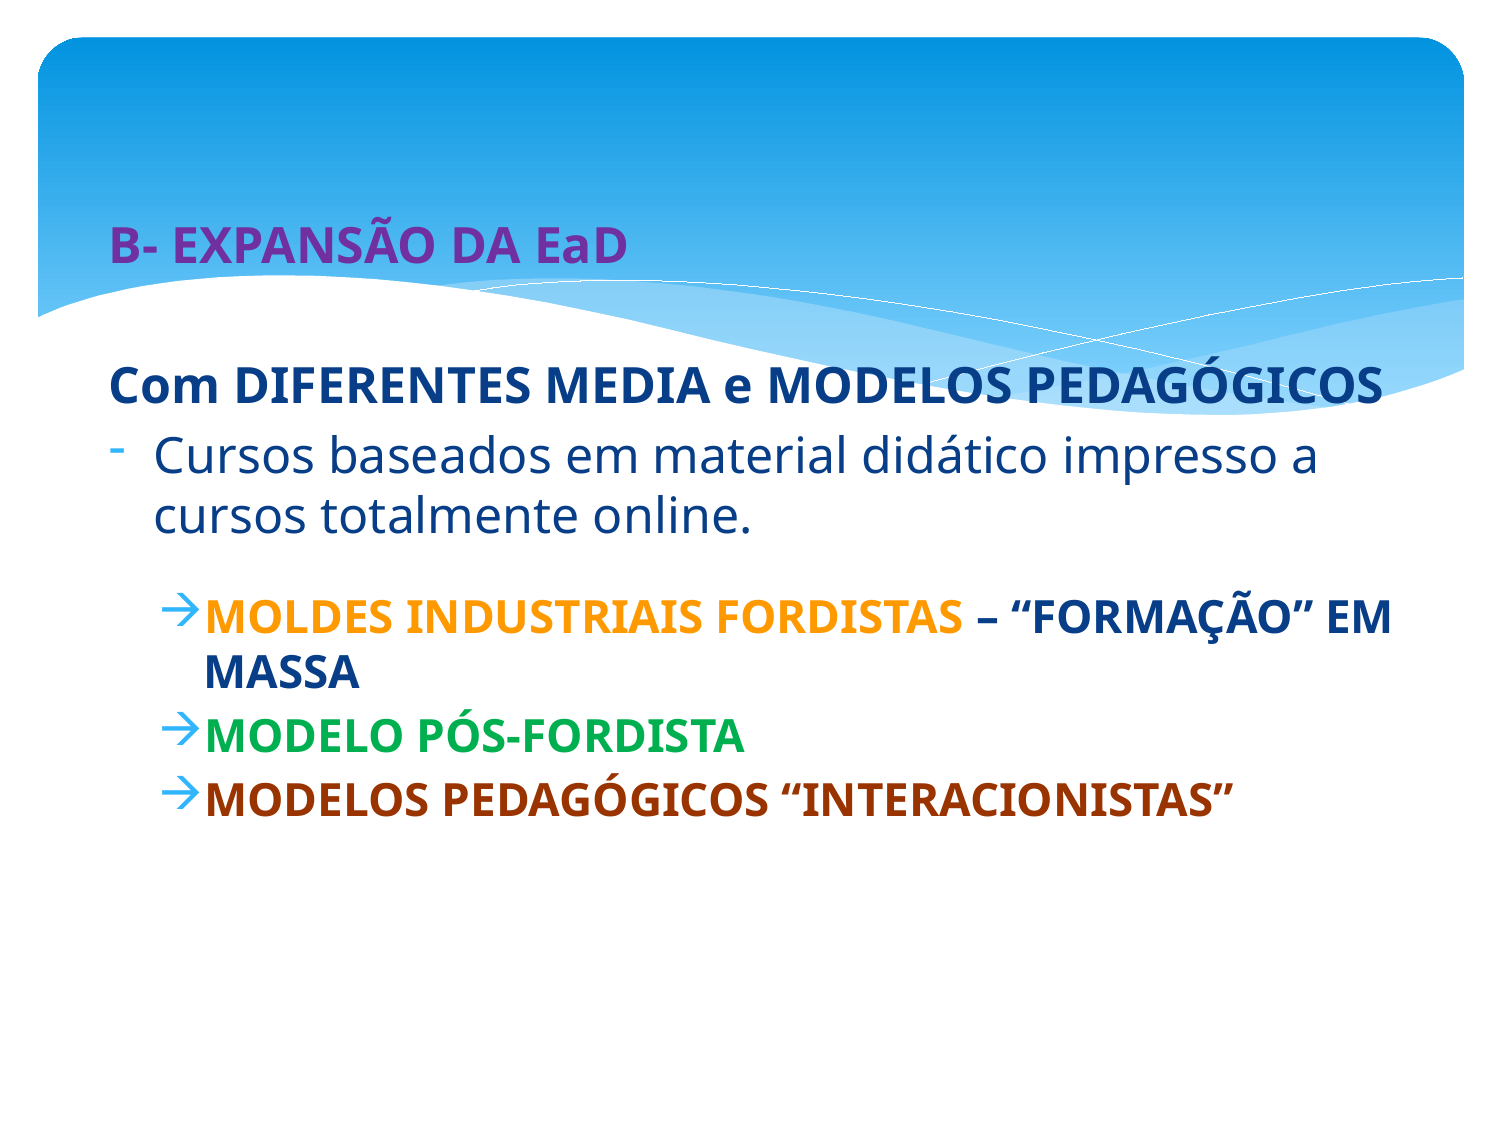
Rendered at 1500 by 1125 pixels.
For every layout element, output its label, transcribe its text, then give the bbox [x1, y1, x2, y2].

list B- EXPANSÃO DA EaD Com DIFERENTES MEDIA e MODELOS PEDAGÓGICOS Cursos baseados em material didático impresso a cursos totalmente online. MOLDES INDUSTRIAIS FORDISTAS – “FORMAÇÃO” EM MASSA MODELO PÓS-FORDISTA MODELOS PEDAGÓGICOS “INTERACIONISTAS” [93, 66, 1444, 1016]
